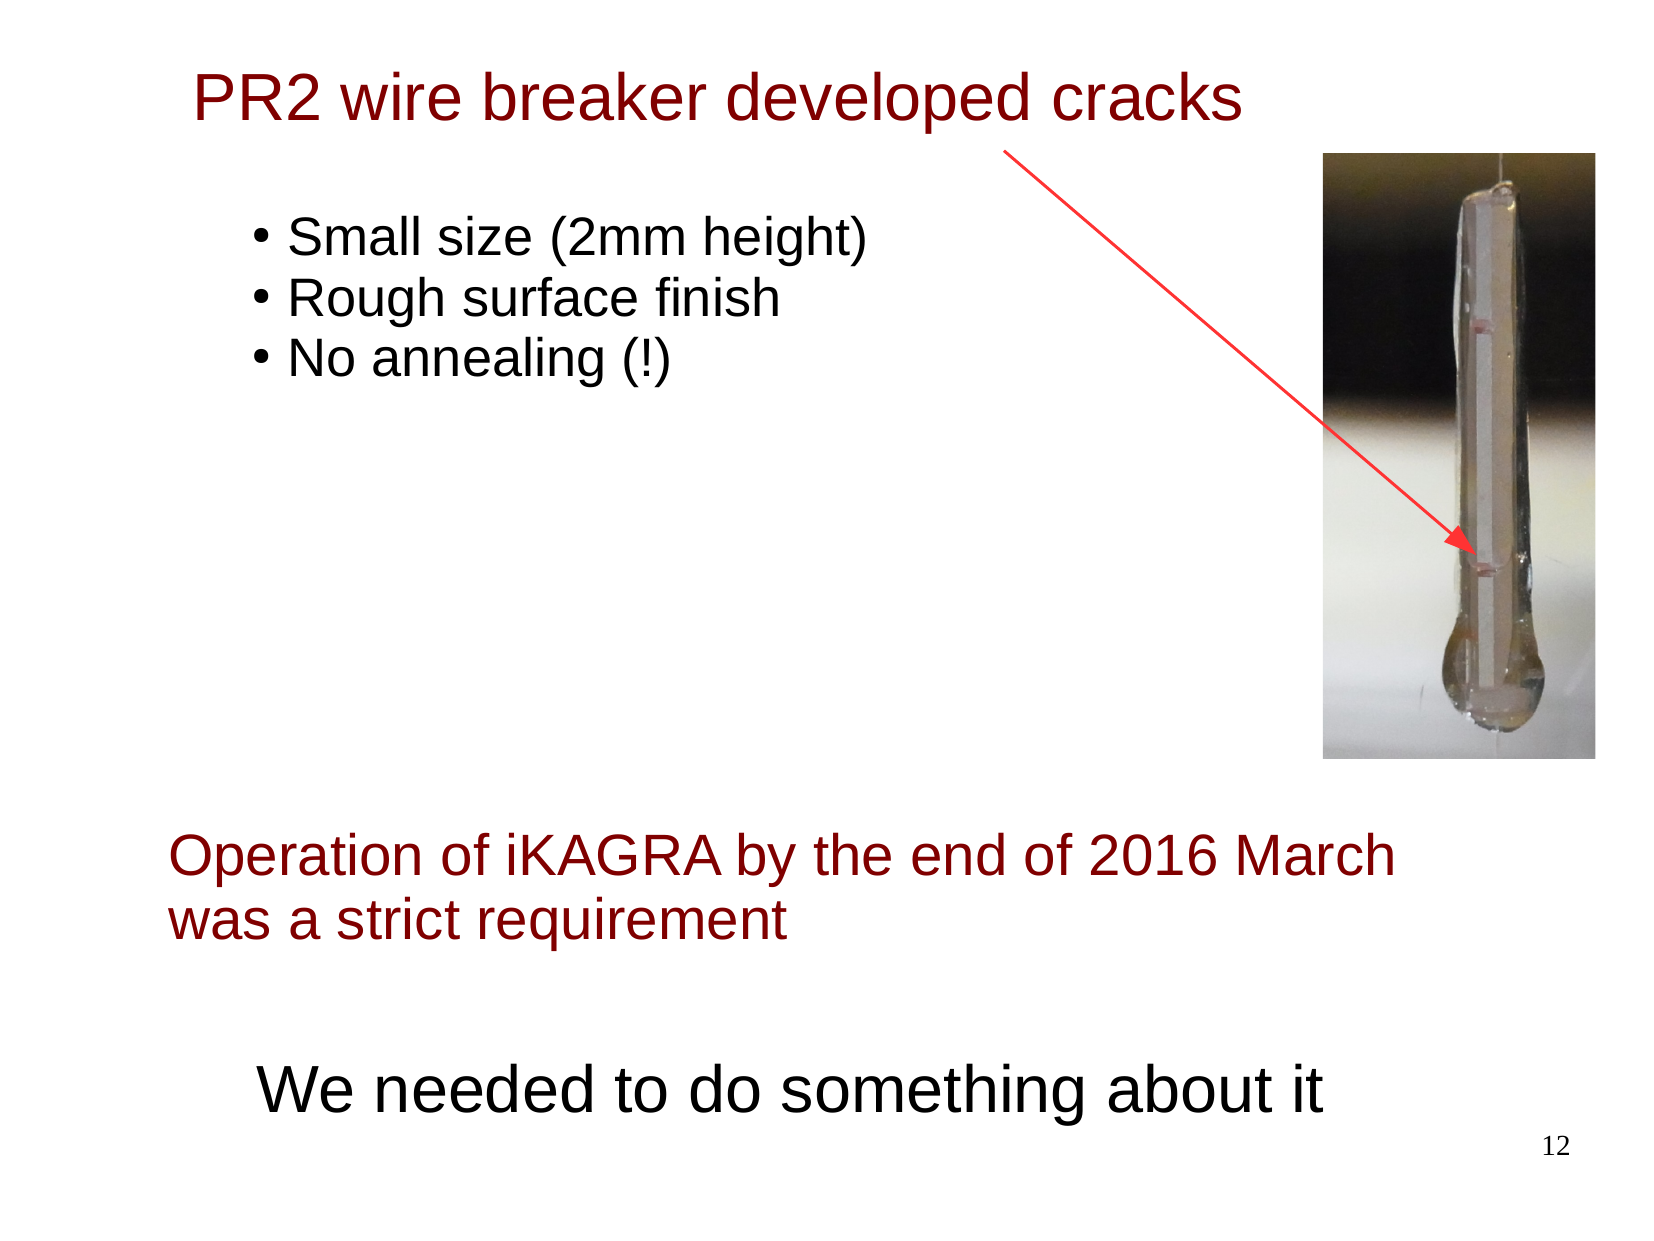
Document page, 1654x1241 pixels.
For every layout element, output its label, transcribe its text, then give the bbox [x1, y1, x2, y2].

text_box Small size (2mm height) Rough surface finish No annealing (!) [236, 199, 885, 396]
picture [1322, 153, 1596, 759]
text_box We needed to do something about it [242, 1044, 1345, 1134]
text_box PR2 wire breaker developed cracks [178, 52, 1264, 142]
text_box Operation of iKAGRA by the end of 2016 March was a strict requirement [153, 814, 1430, 960]
